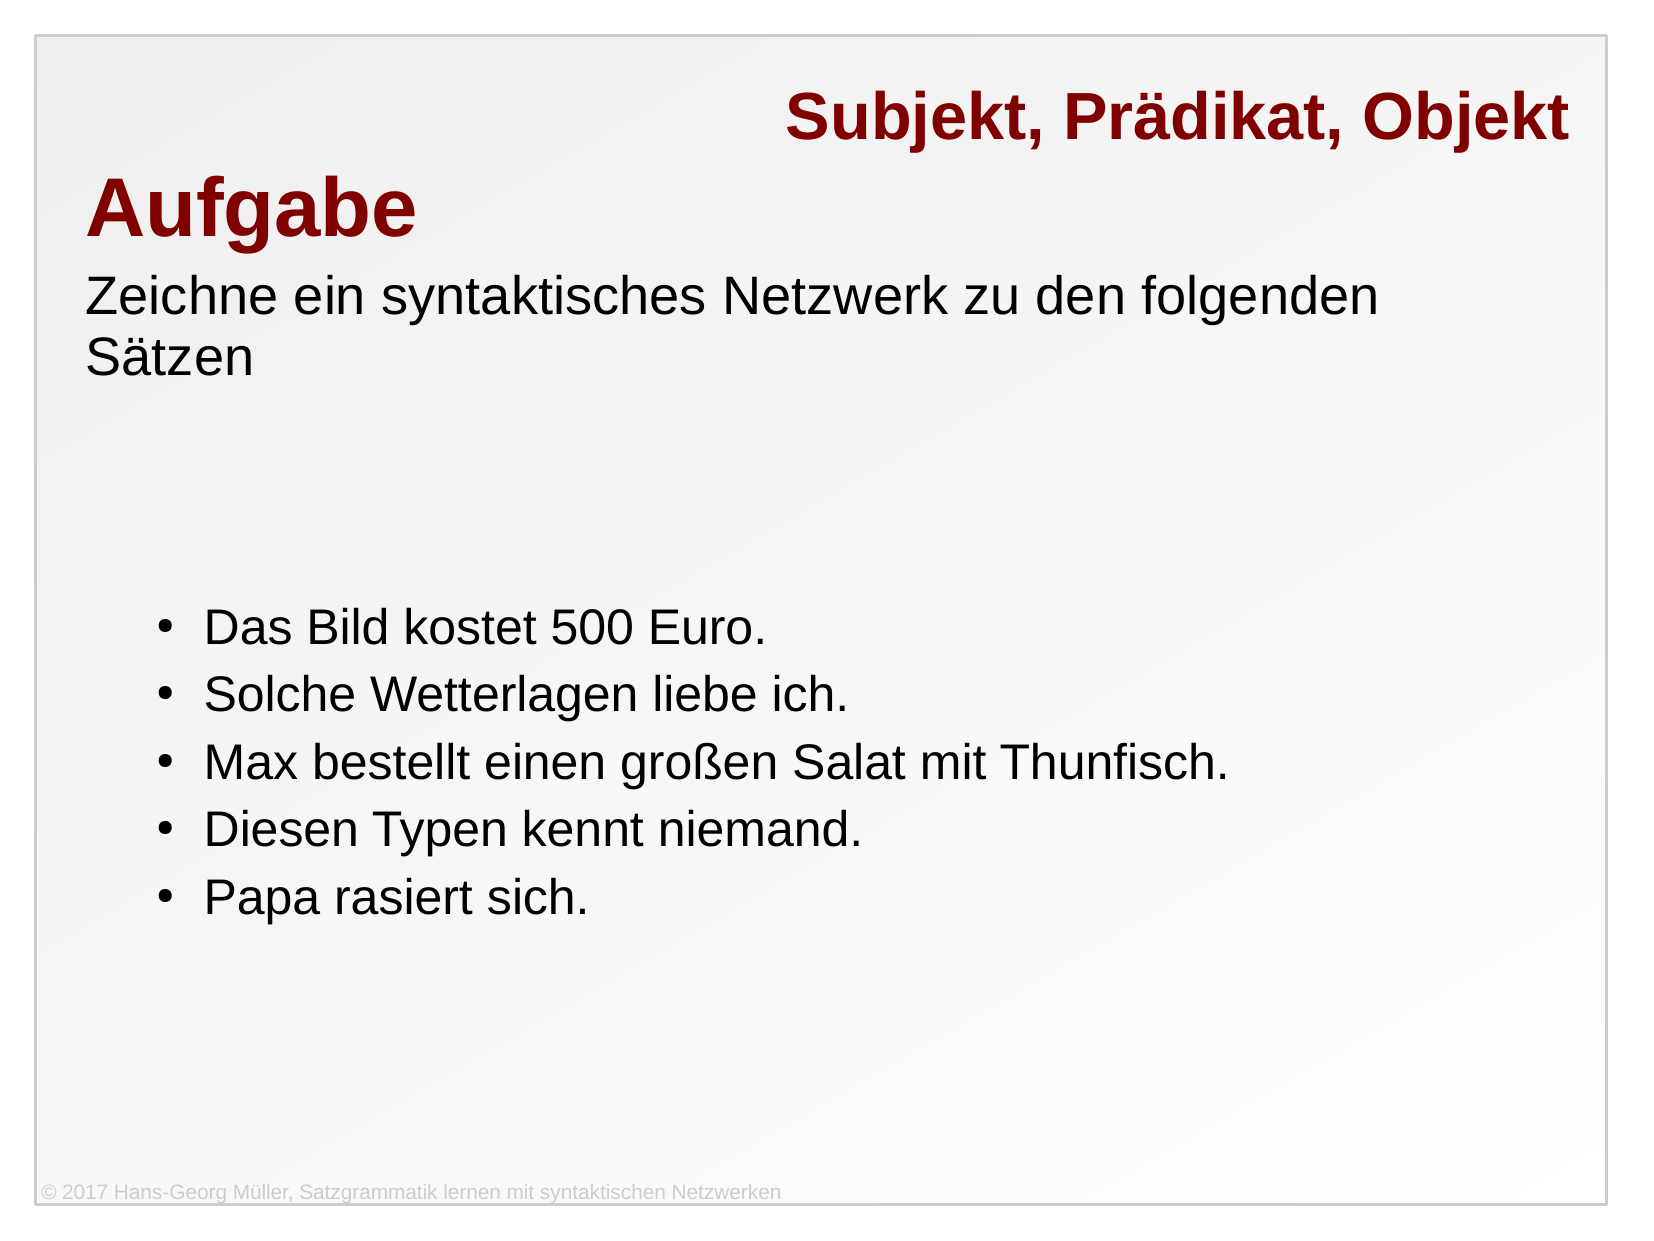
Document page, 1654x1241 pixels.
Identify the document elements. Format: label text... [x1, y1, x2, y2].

text_box Aufgabe Zeichne ein syntaktisches Netzwerk zu den folgenden Sätzen [70, 153, 1571, 430]
title Subjekt, Prädikat, Objekt [82, 67, 1571, 166]
text_box Das Bild kostet 500 Euro. Solche Wetterlagen liebe ich. Max bestellt einen großen Salat mit Thunfisch. Diesen Typen kennt niemand. Papa rasiert sich. [106, 462, 1595, 1099]
